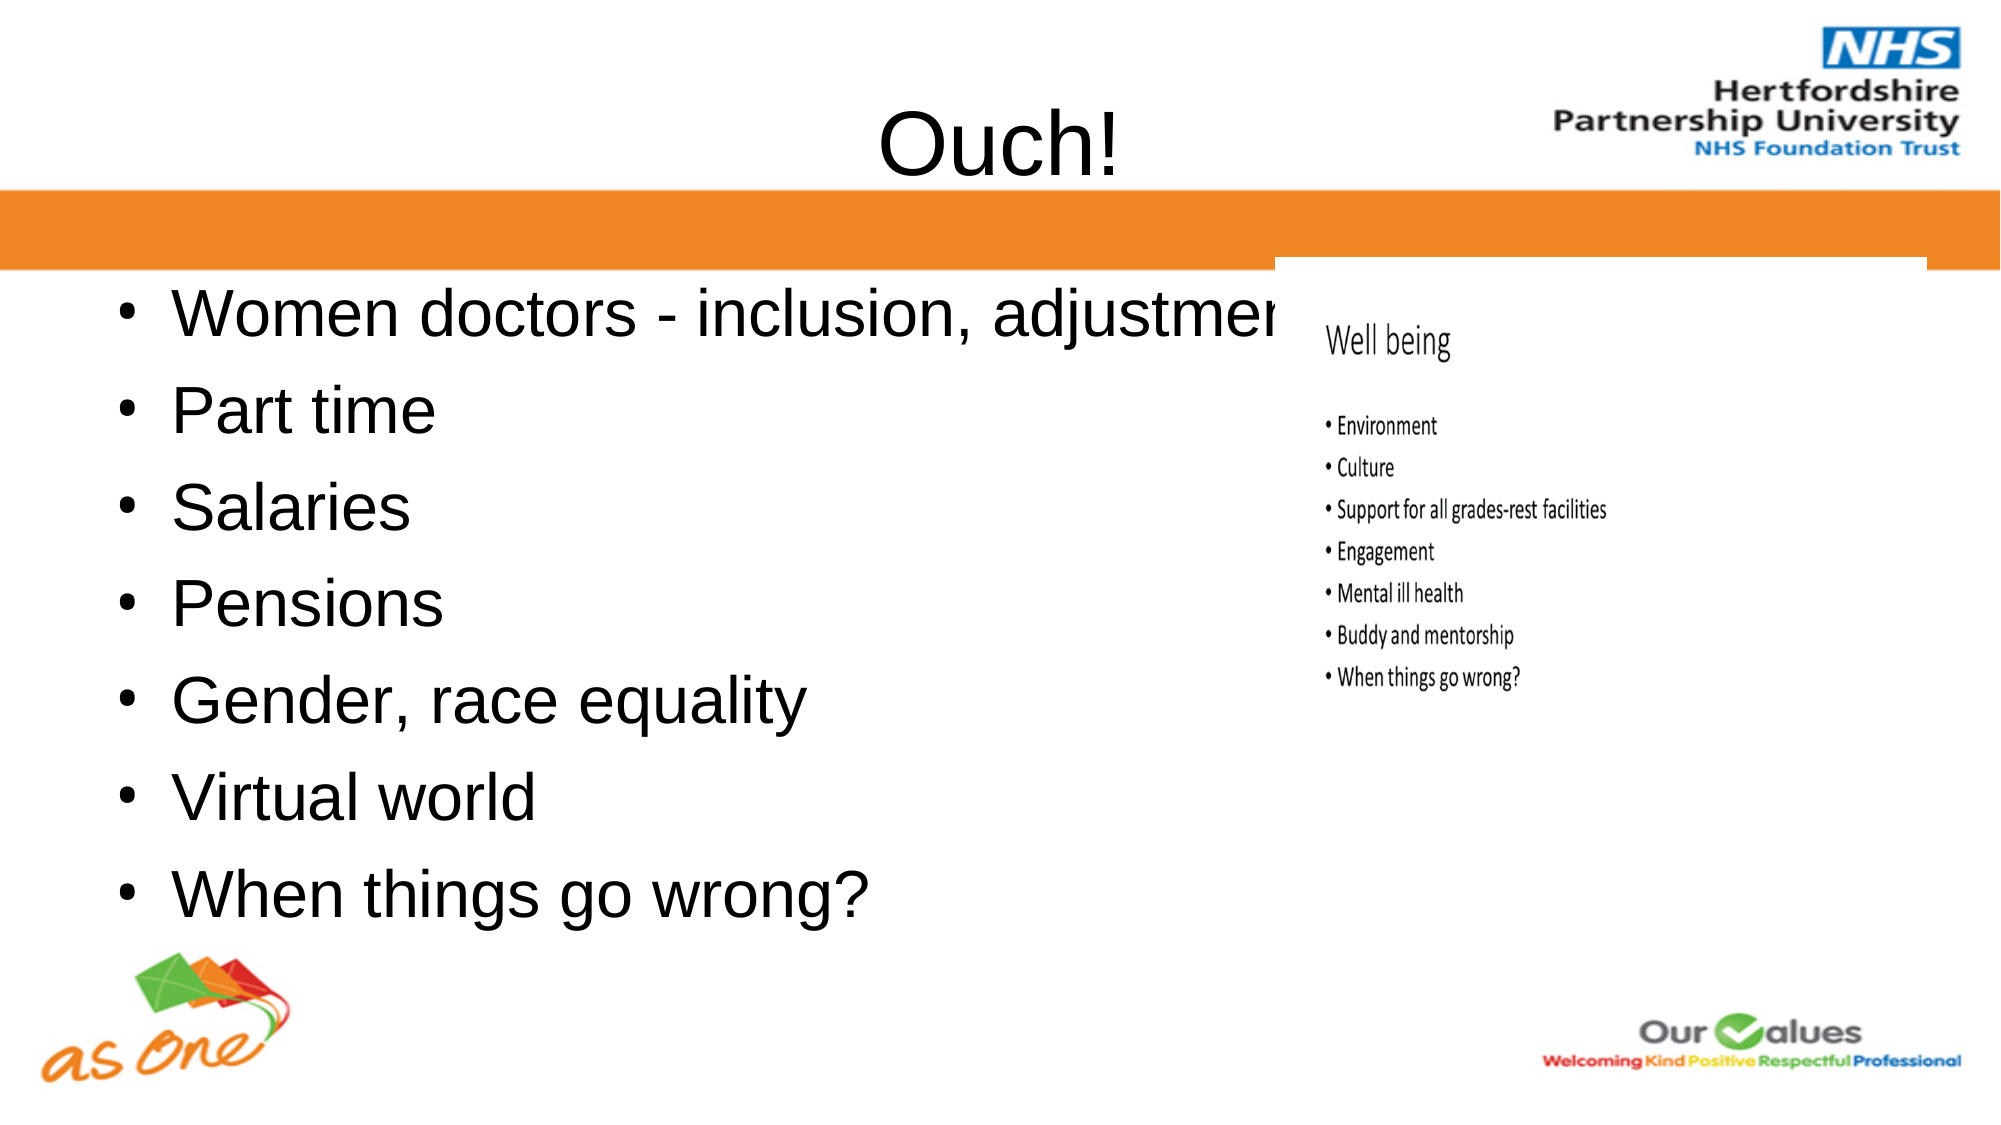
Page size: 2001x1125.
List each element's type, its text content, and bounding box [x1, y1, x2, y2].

picture [1275, 257, 1927, 821]
title Ouch! [99, 45, 1900, 233]
list Women doctors - inclusion, adjustments Part time Salaries Pensions Gender, race equality Virtual world When things go wrong? [99, 262, 1900, 1005]
